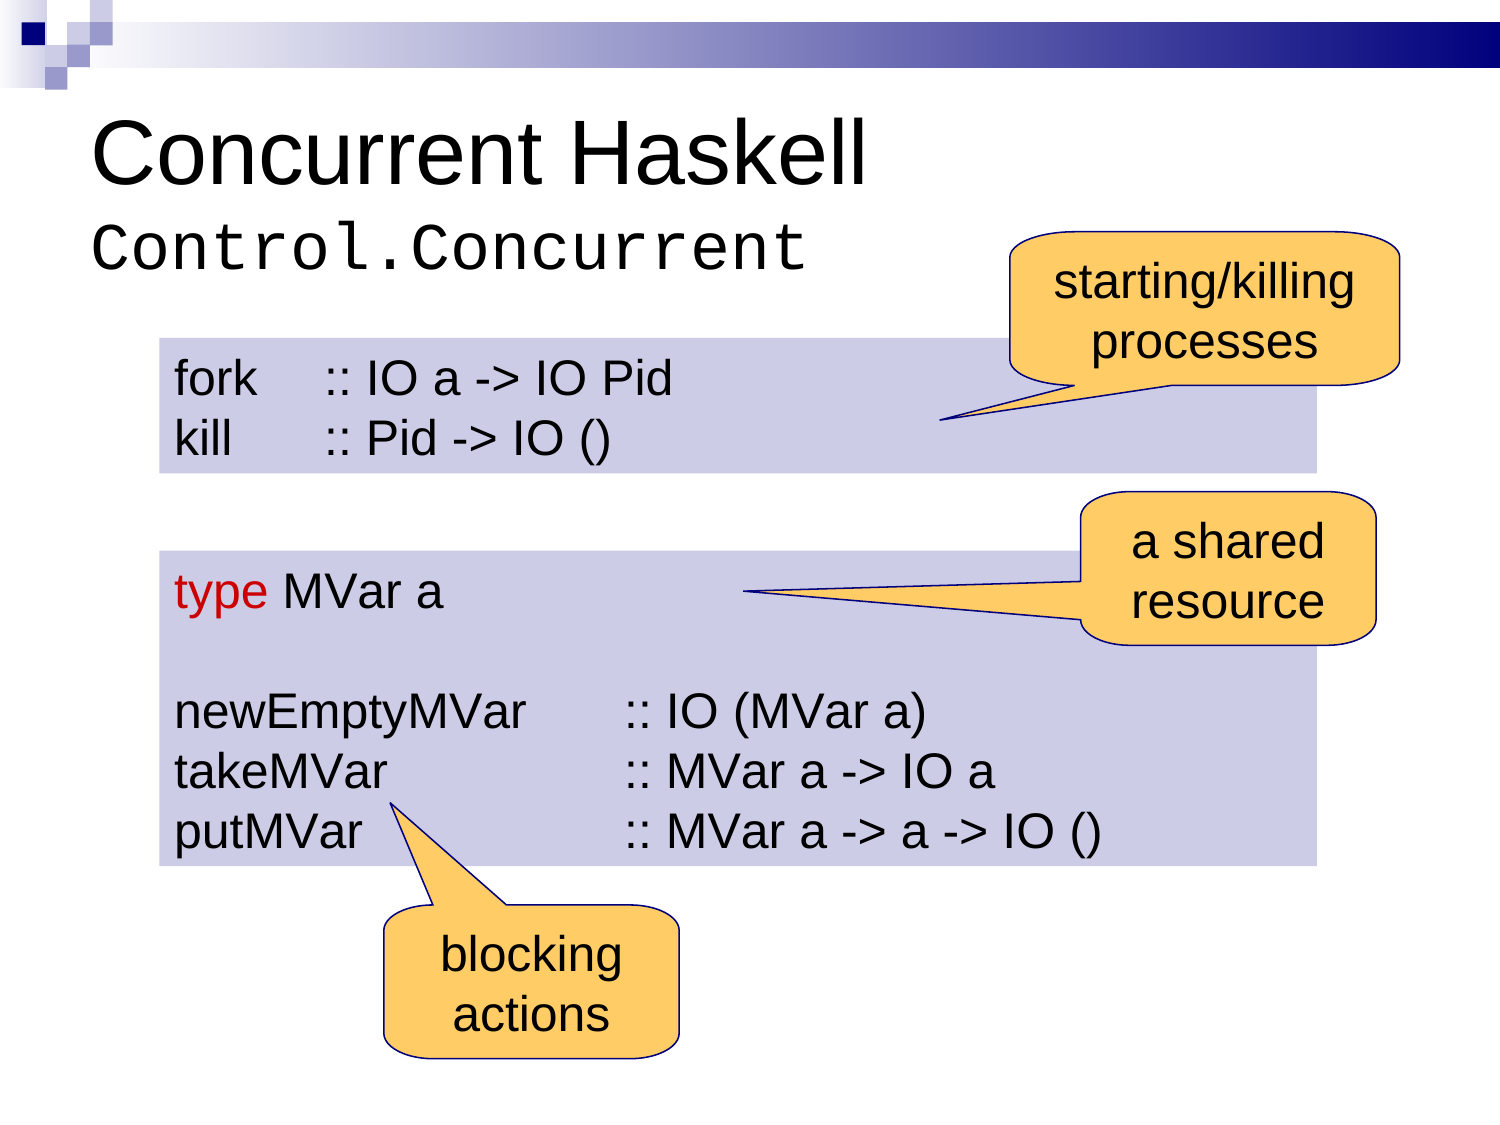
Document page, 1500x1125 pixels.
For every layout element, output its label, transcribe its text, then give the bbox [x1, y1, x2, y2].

text_box fork :: IO a -> IO Pid kill :: Pid -> IO () [159, 337, 1317, 474]
text_box starting/killing processes [939, 231, 1400, 421]
text_box a shared resource [743, 491, 1377, 646]
text_box blocking actions [383, 802, 680, 1059]
title Concurrent Haskell Control.Concurrent [75, 75, 1426, 301]
text_box type MVar a newEmptyMVar :: IO (MVar a) takeMVar :: MVar a -> IO a putMVar :: MVar a -> a -> IO () [159, 550, 1317, 867]
